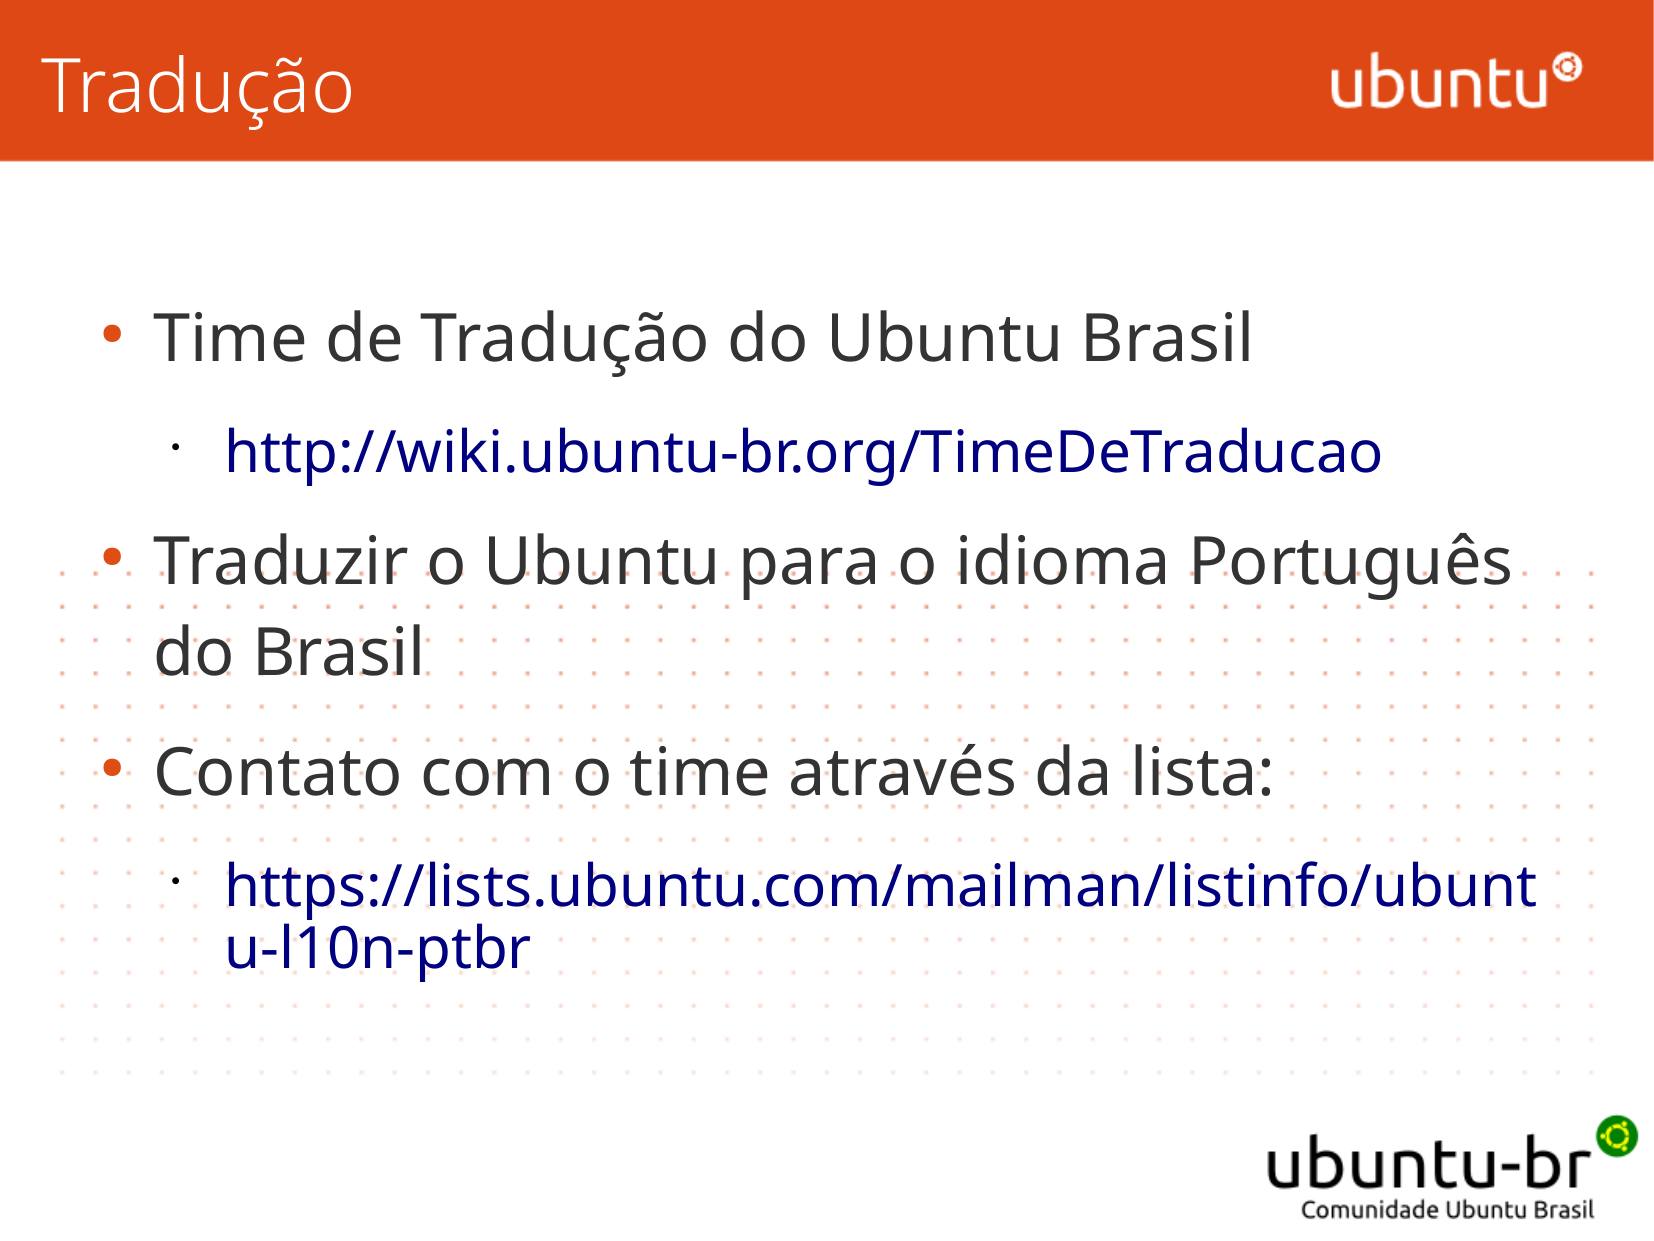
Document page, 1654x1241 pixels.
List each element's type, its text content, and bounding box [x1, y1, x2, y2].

picture [0, 0, 1654, 1241]
list Time de Tradução do Ubuntu Brasil http://wiki.ubuntu-br.org/TimeDeTraducao Traduzir o Ubuntu para o idioma Português do Brasil Contato com o time através da lista: https://lists.ubuntu.com/mailman/listinfo/ubuntu-l10n-ptbr [82, 290, 1538, 1010]
title Tradução [41, 31, 1300, 136]
